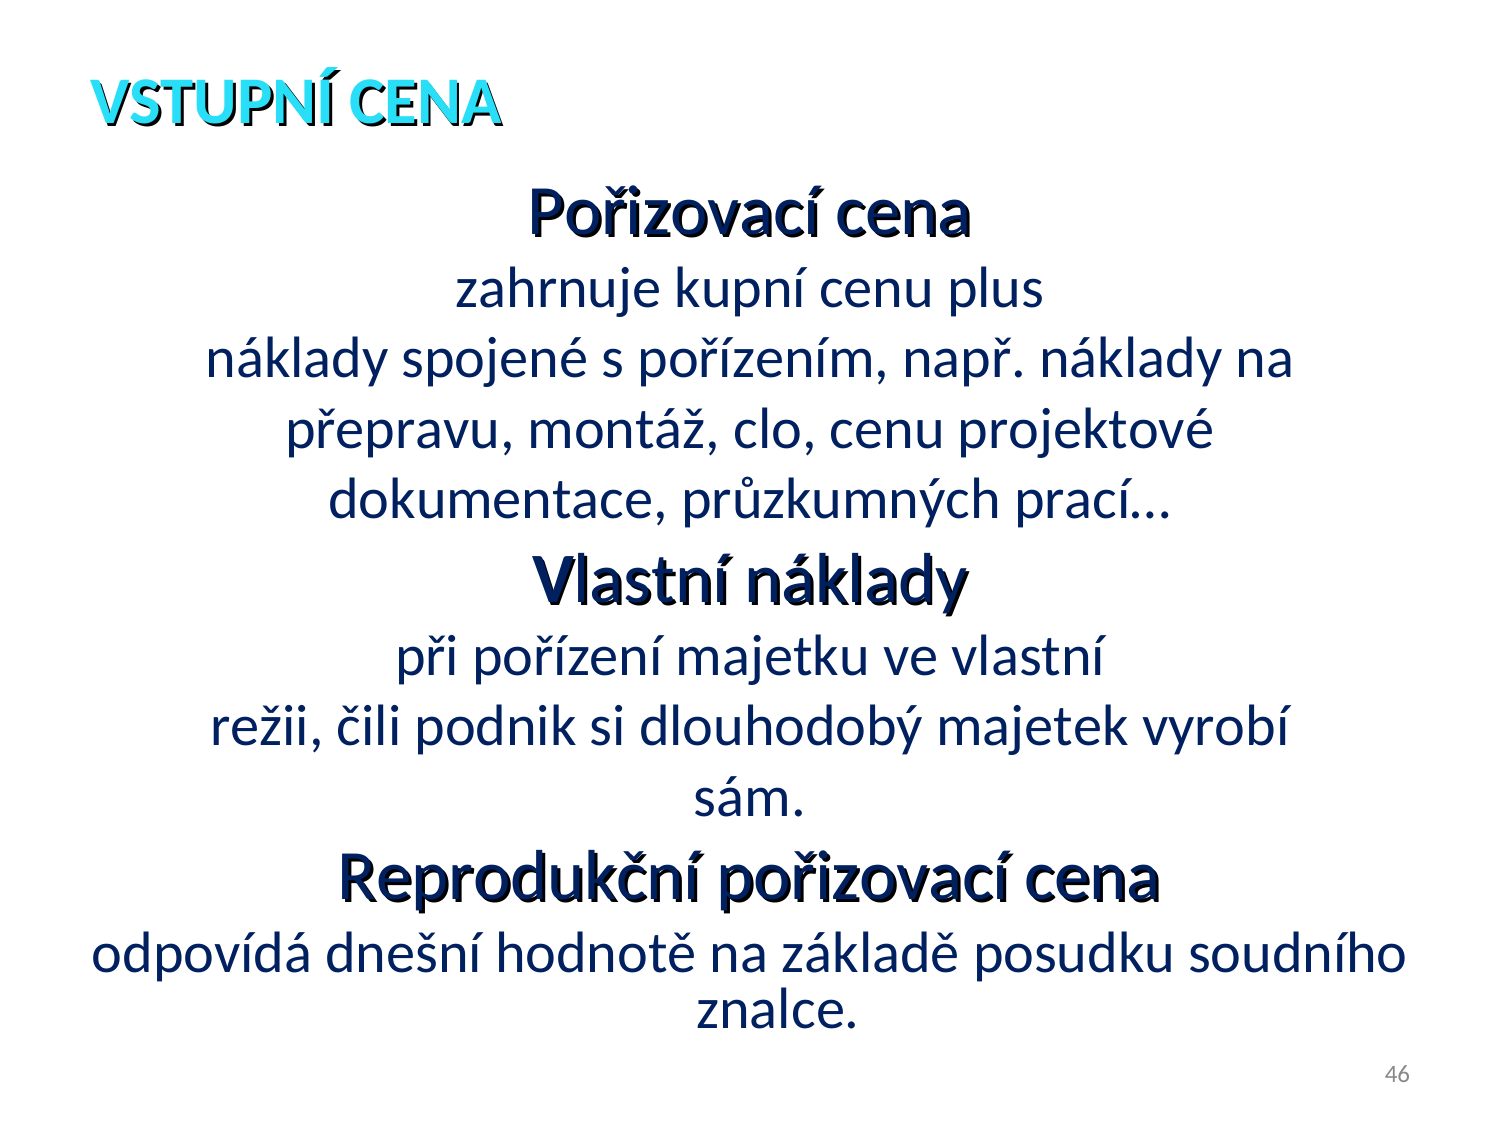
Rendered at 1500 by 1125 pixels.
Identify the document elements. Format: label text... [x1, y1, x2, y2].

list Pořizovací cena zahrnuje kupní cenu plus náklady spojené s pořízením, např. náklady na přepravu, montáž, clo, cenu projektové dokumentace, průzkumných prací… Vlastní náklady při pořízení majetku ve vlastní režii, čili podnik si dlouhodobý majetek vyrobí sám. Reprodukční pořizovací cena odpovídá dnešní hodnotě na základě posudku soudního znalce. [75, 172, 1426, 1118]
title VSTUPNÍ CENA [75, 0, 1426, 172]
text_box <číslo> [1074, 1042, 1426, 1103]
